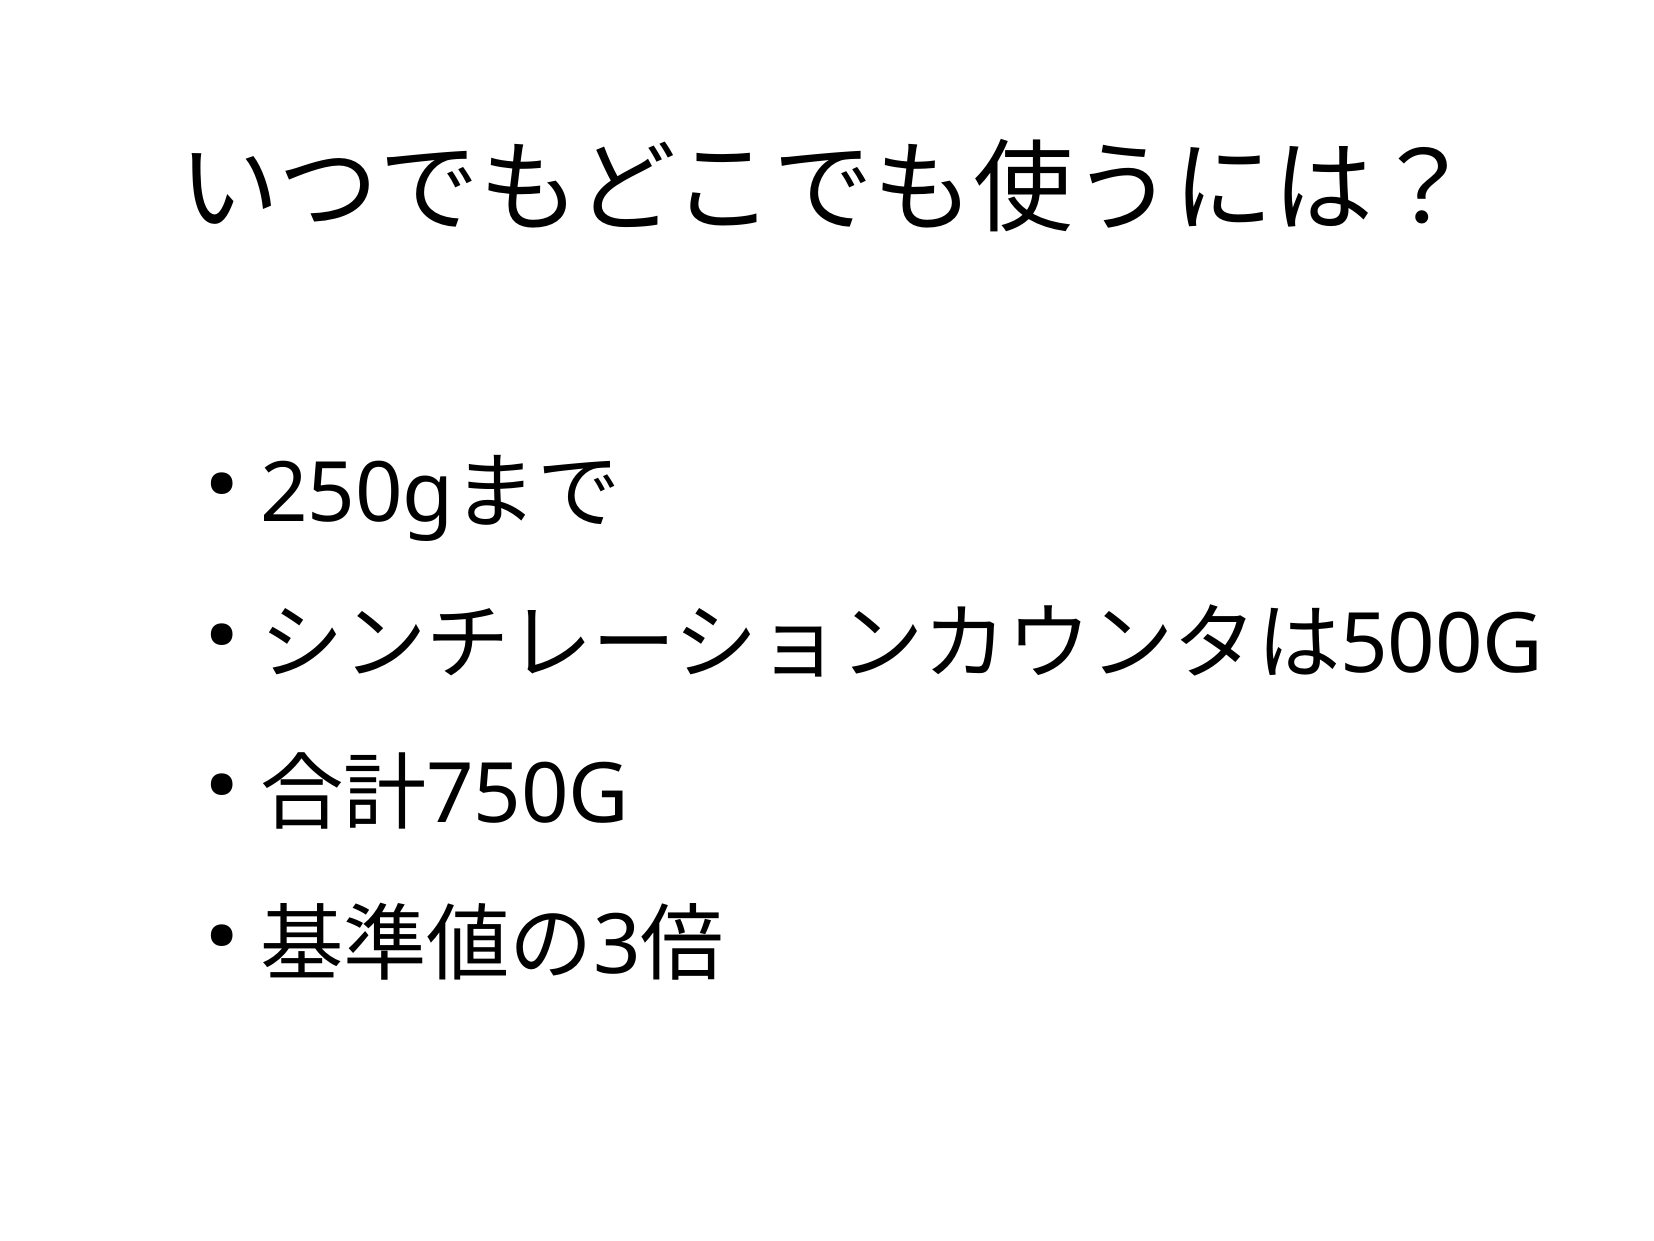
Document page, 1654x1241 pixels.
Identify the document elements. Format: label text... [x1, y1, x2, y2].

list 250gまで シンチレーションカウンタは500G 合計750G 基準値の3倍 [189, 282, 1650, 1187]
title いつでもどこでも使うには？ [82, 49, 1571, 310]
